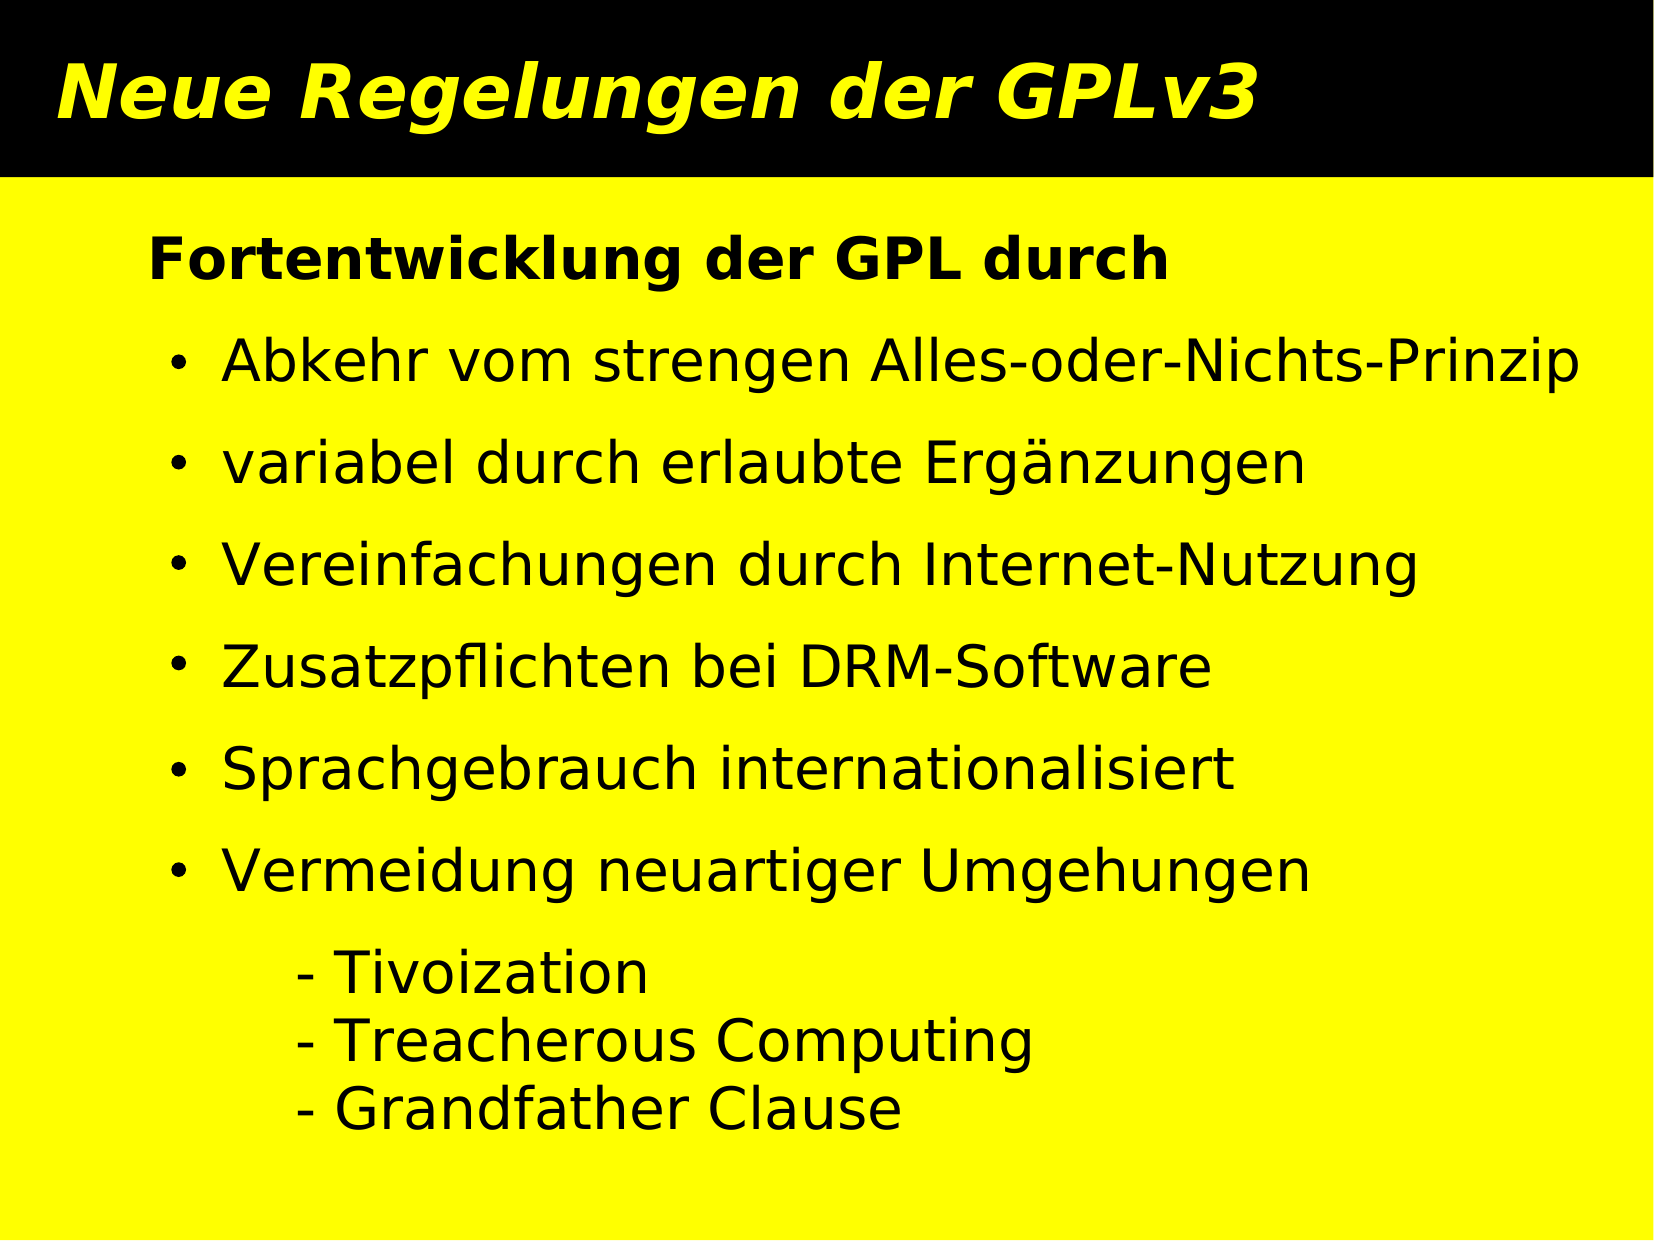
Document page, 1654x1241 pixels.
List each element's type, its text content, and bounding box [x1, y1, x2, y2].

text_box Neue Regelungen der GPLv3 [41, 41, 1256, 144]
text_box [0, 0, 1654, 1241]
text_box Fortentwicklung der GPL durch Abkehr vom strengen Alles-oder-Nichts-Prinzip variabel durch erlaubte Ergänzungen Vereinfachungen durch Internet-Nutzung Zusatzpflichten bei DRM-Software Sprachgebrauch internationalisiert Vermeidung neuartiger Umgehungen - Tivoization - Treacherous Computing - Grandfather Clause [133, 218, 1599, 1151]
